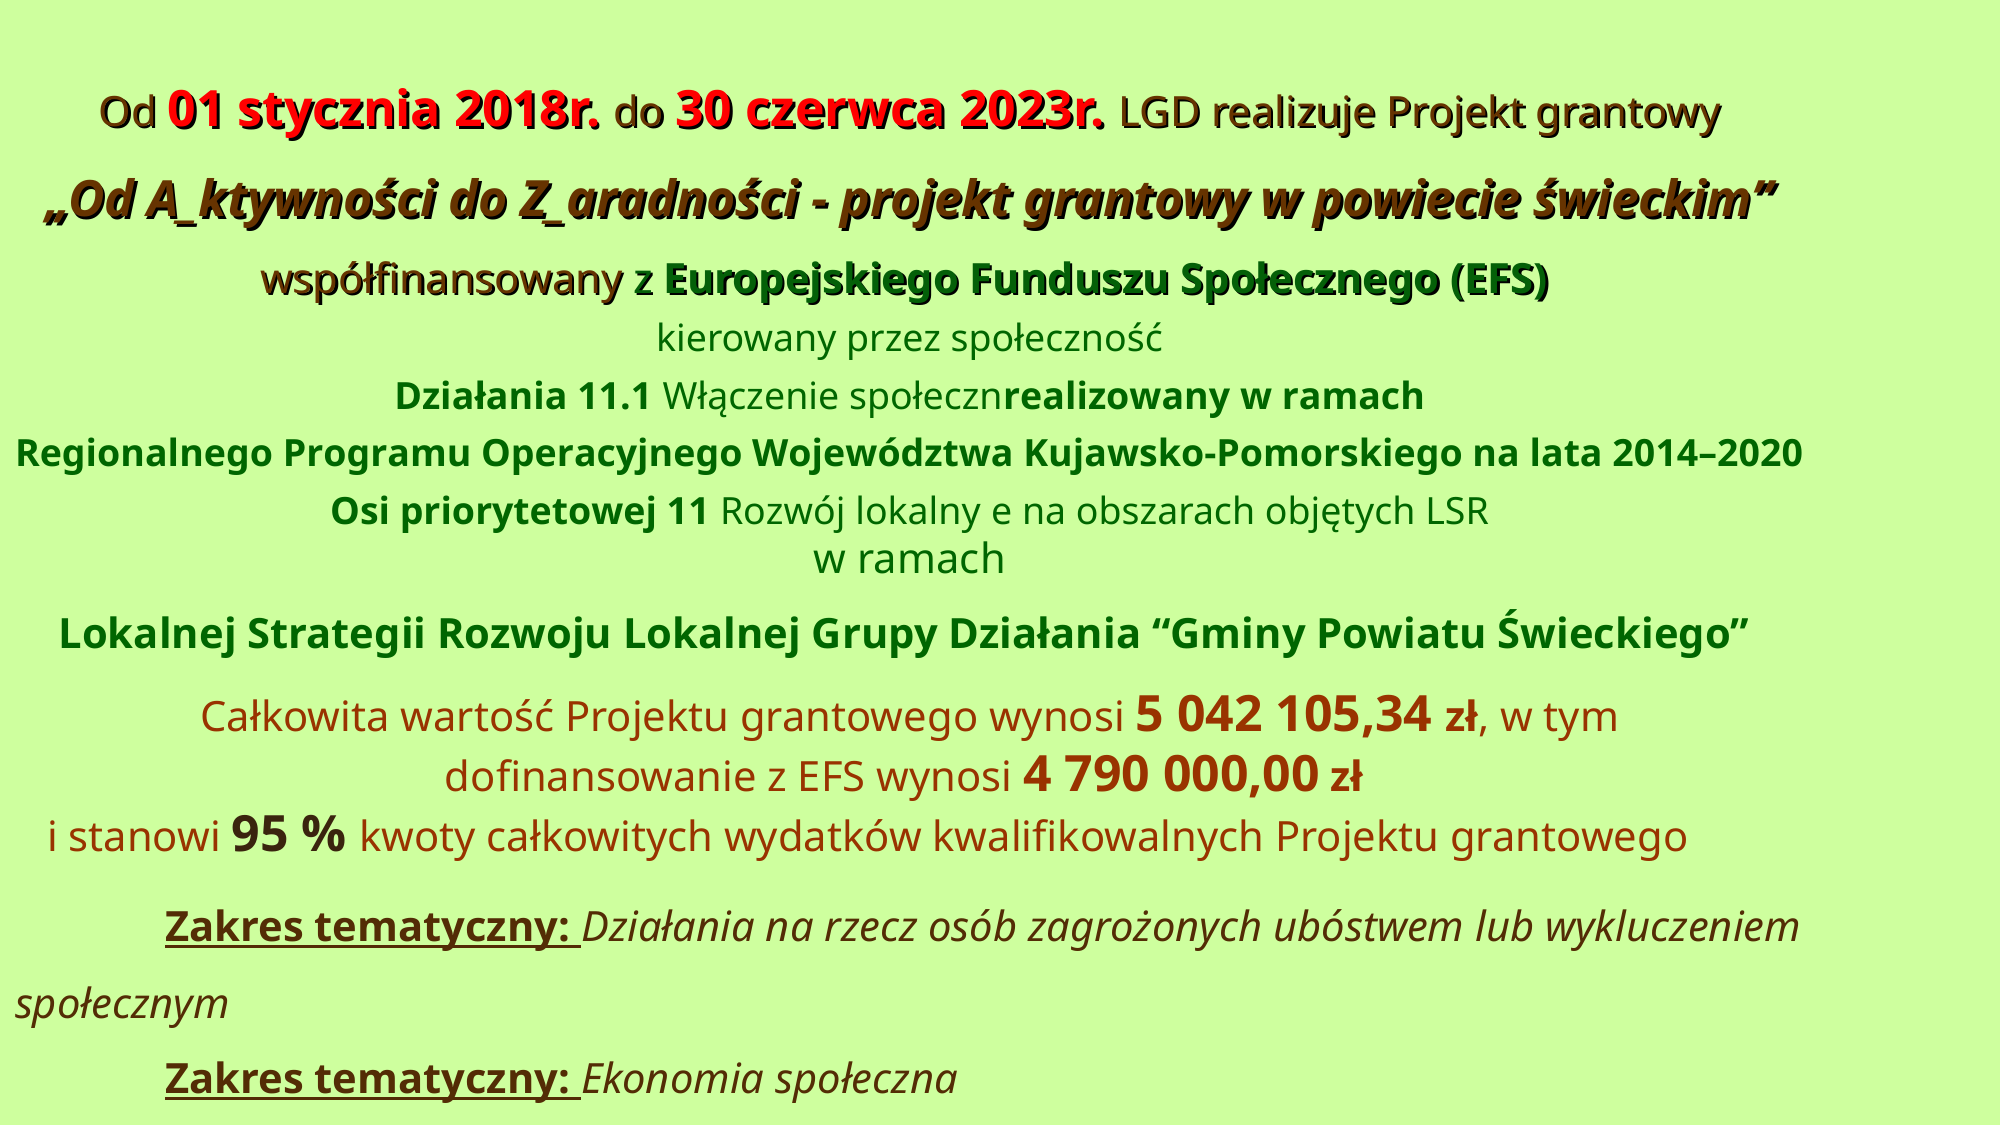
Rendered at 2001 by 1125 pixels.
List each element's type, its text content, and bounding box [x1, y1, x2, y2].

text_box Od 01 stycznia 2018r. do 30 czerwca 2023r. LGD realizuje Projekt grantowy „Od A_ktywności do Z_aradności - projekt grantowy w powiecie świeckim” współfinansowany z Europejskiego Funduszu Społecznego (EFS) kierowany przez społeczność Działania 11.1 Włączenie społecznrealizowany w ramach Regionalnego Programu Operacyjnego Województwa Kujawsko-Pomorskiego na lata 2014–2020 Osi priorytetowej 11 Rozwój lokalny e na obszarach objętych LSR w ramach Lokalnej Strategii Rozwoju Lokalnej Grupy Działania “Gminy Powiatu Świeckiego” Całkowita wartość Projektu grantowego wynosi 5 042 105,34 zł, w tym dofinansowanie z EFS wynosi 4 790 000,00 zł i stanowi 95 % kwoty całkowitych wydatków kwalifikowalnych Projektu grantowego Zakres tematyczny: Działania na rzecz osób zagrożonych ubóstwem lub wykluczeniem społecznym Zakres tematyczny: Ekonomia społeczna [0, 39, 2000, 1109]
